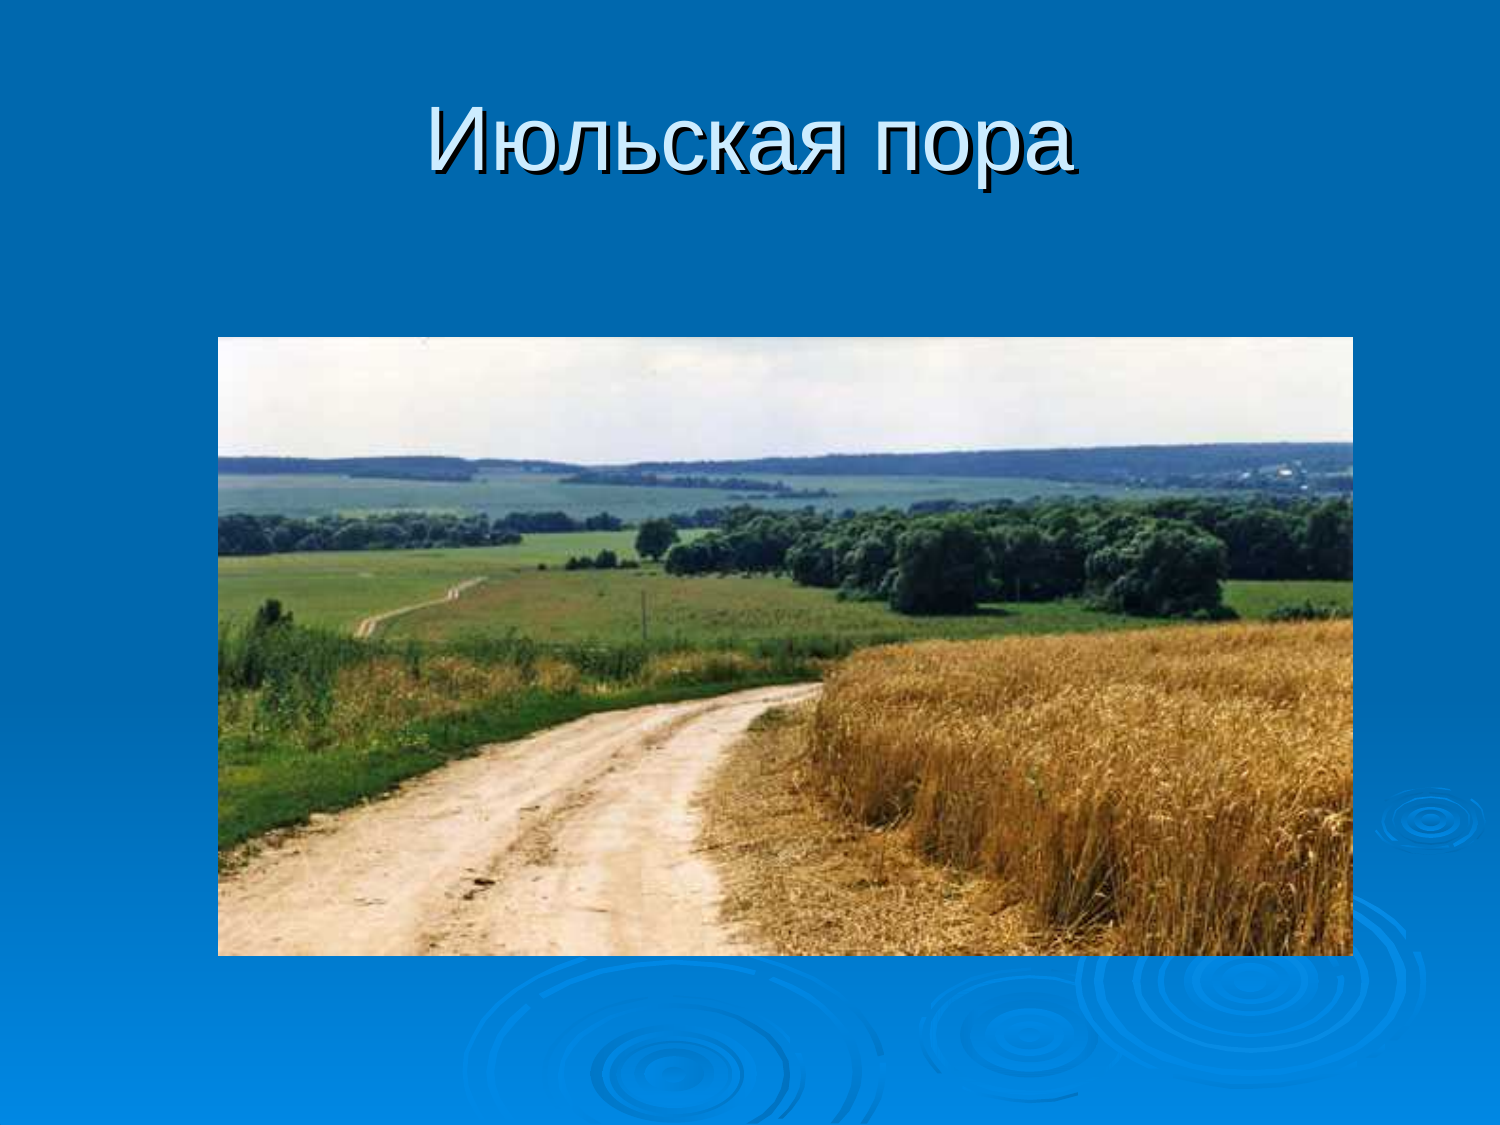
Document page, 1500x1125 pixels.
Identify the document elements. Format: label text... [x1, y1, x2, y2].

title Июльская пора [75, 45, 1426, 233]
picture [218, 337, 1353, 956]
